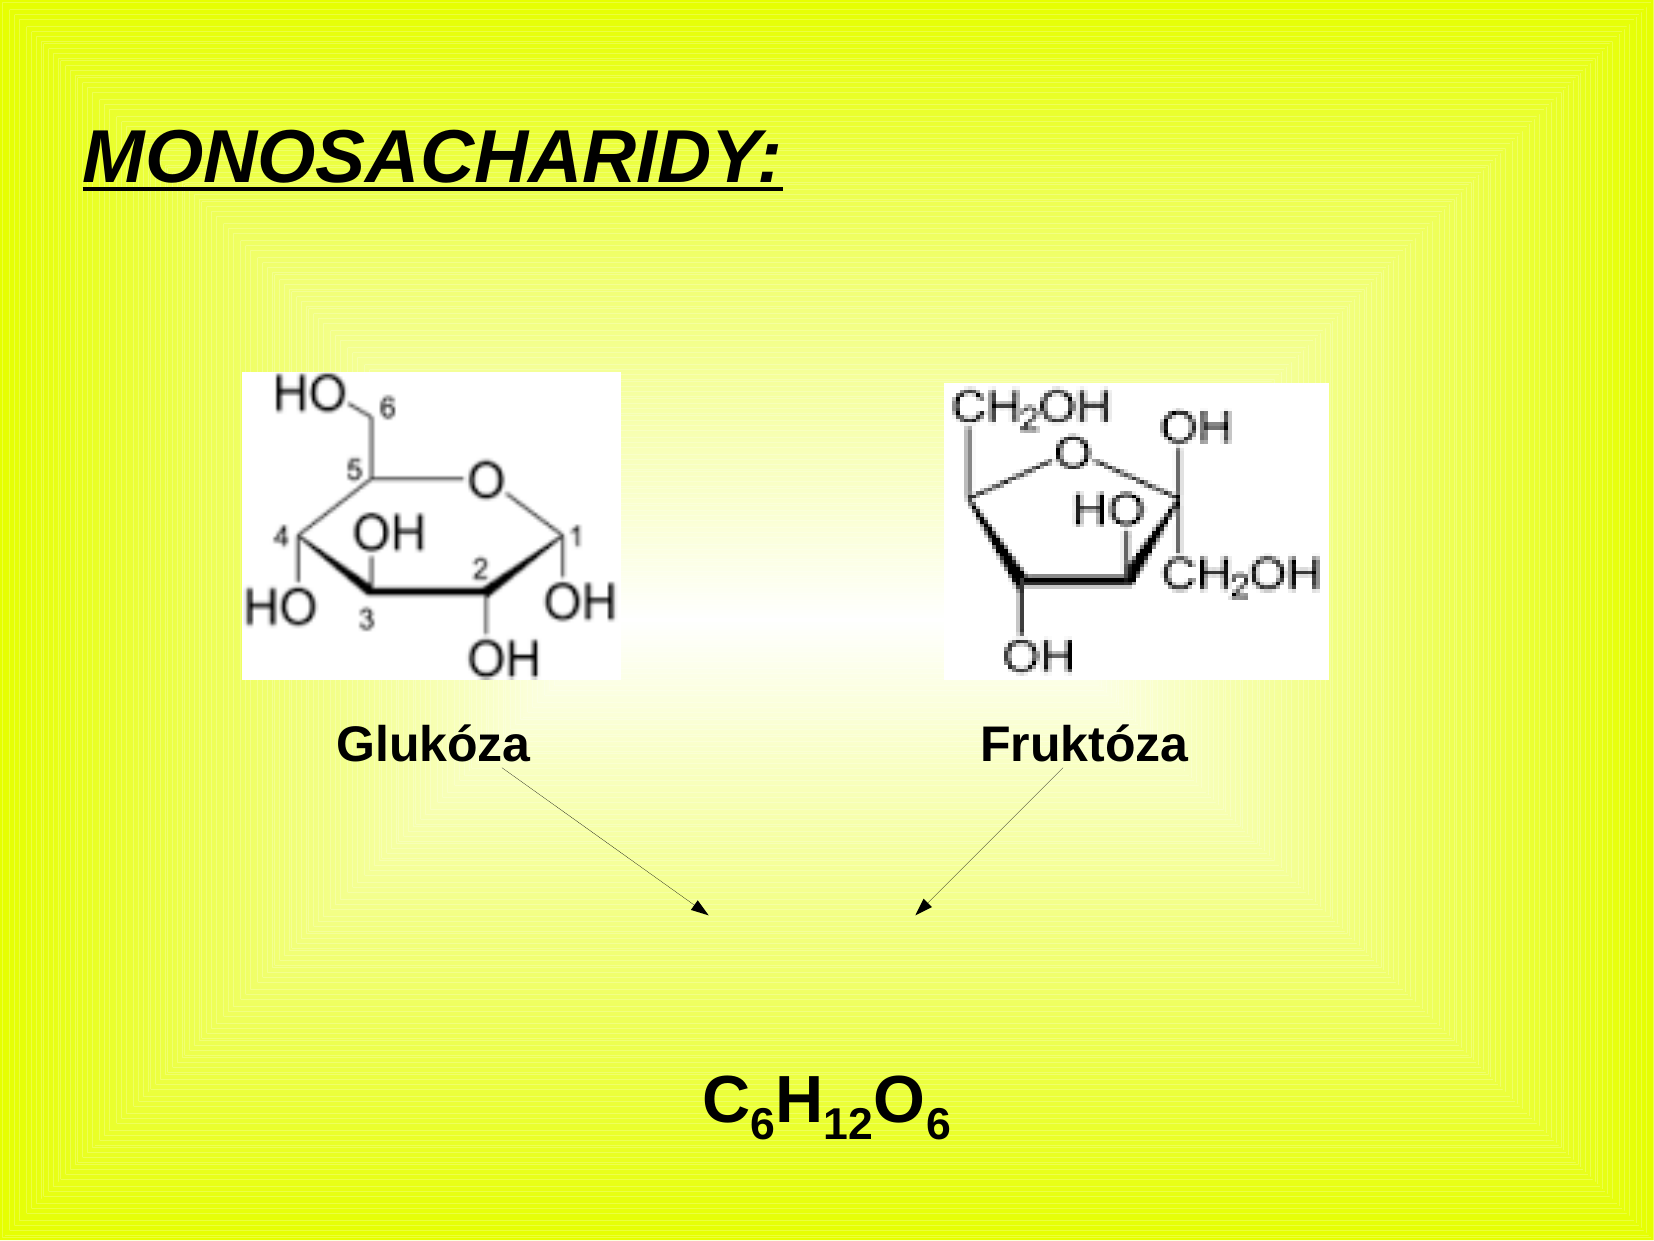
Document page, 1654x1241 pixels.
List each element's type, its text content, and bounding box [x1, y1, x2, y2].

subtitle C6H12O6 [82, 290, 1571, 1109]
title MONOSACHARIDY: [82, 49, 1571, 257]
